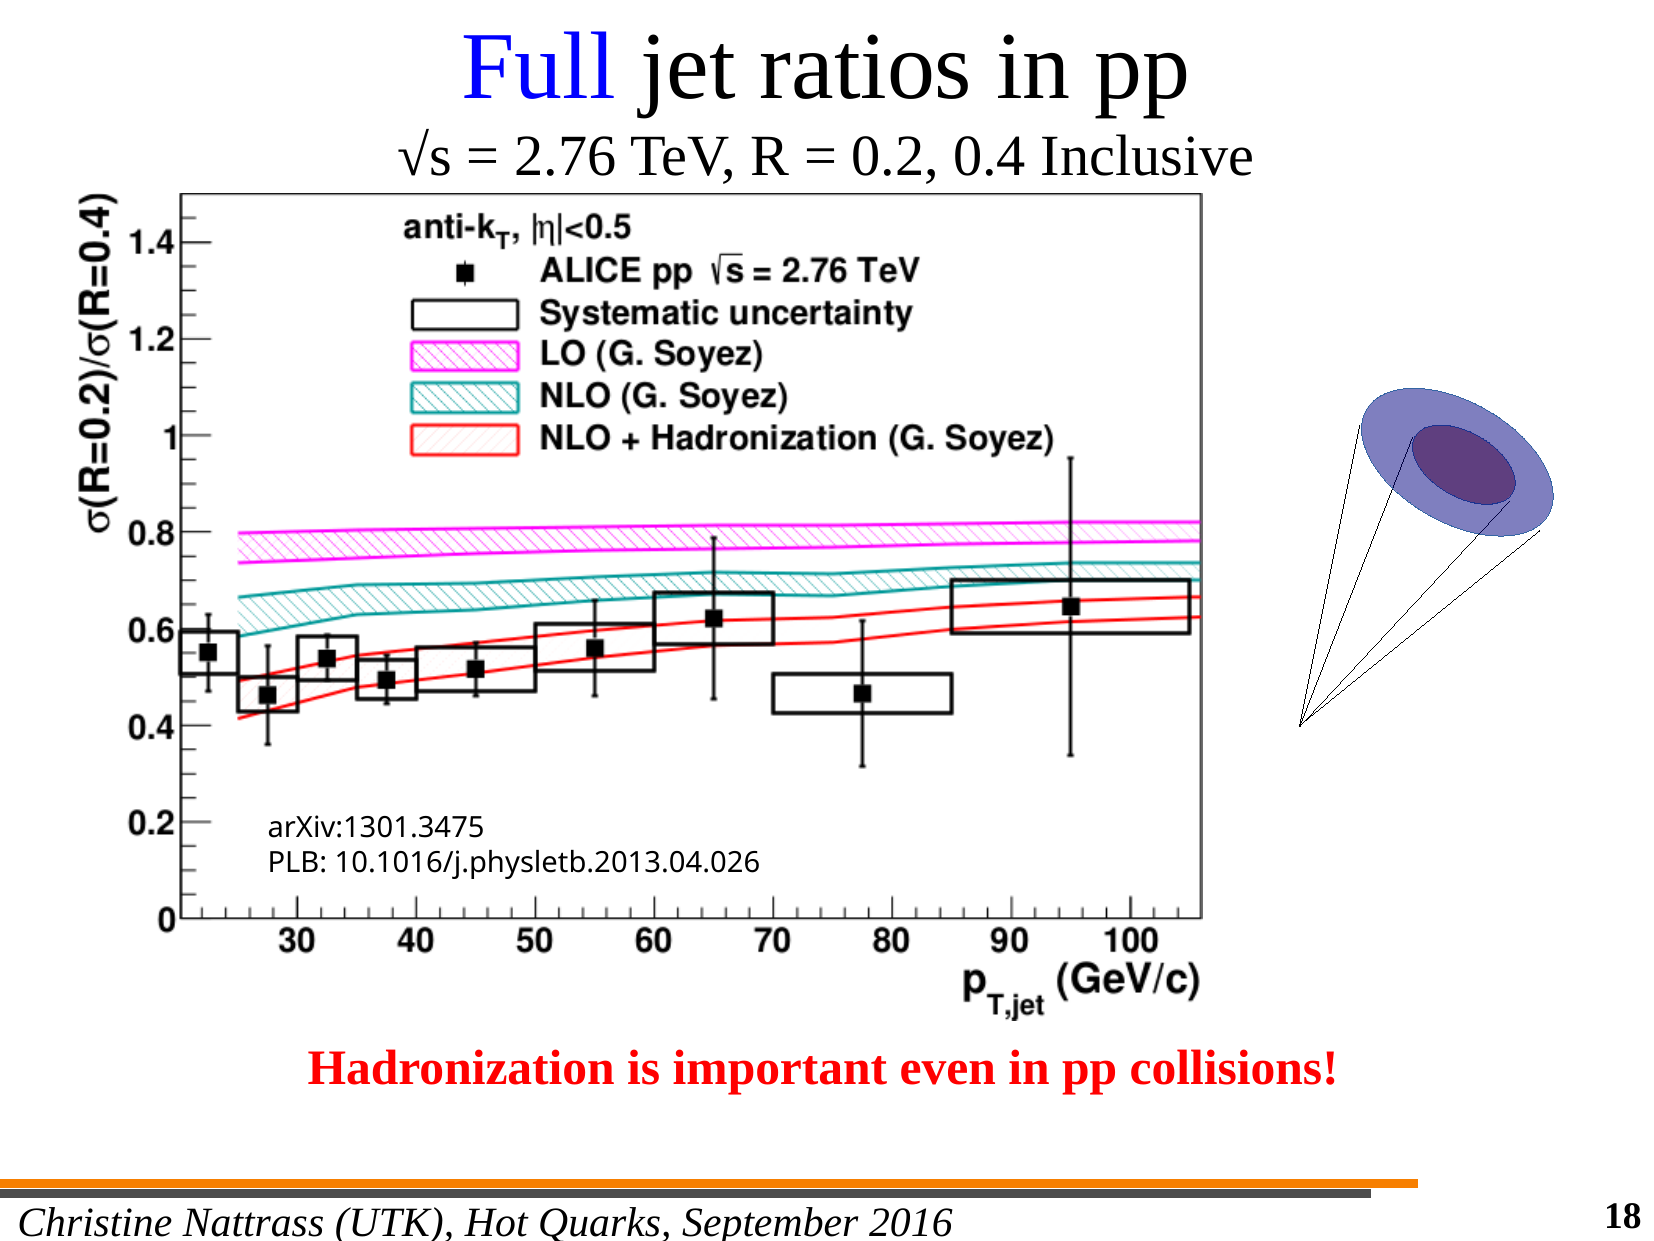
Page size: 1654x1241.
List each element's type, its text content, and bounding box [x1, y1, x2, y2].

text_box Hadronization is important even in pp collisions! [57, 1033, 1589, 1227]
text_box [1361, 388, 1554, 537]
title Full jet ratios in pp √s = 2.76 TeV, R = 0.2, 0.4 Inclusive [99, 19, 1554, 195]
text_box arXiv:1301.3475 PLB: 10.1016/j.physletb.2013.04.026 [252, 801, 776, 886]
picture [78, 193, 1203, 1021]
